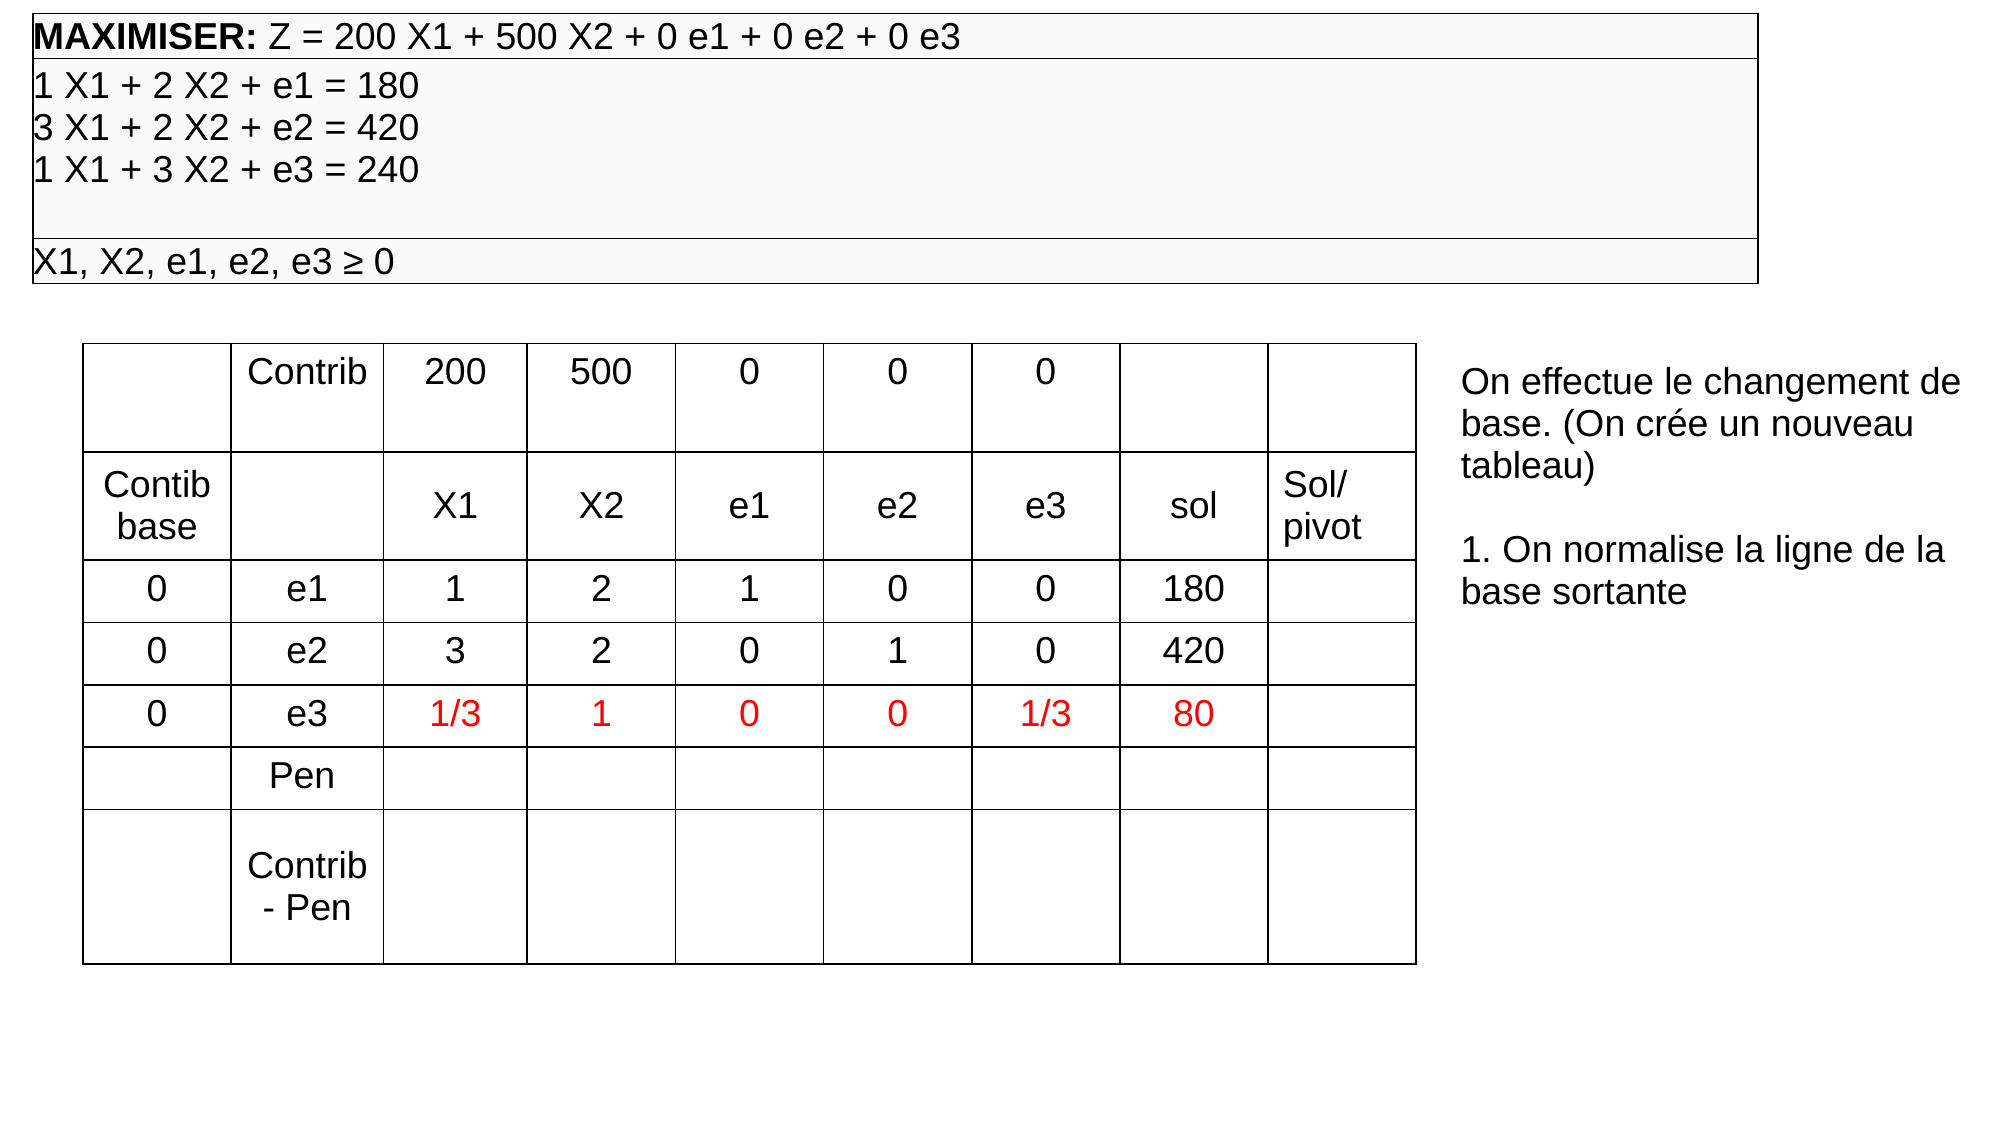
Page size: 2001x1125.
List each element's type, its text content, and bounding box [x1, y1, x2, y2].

table_header 0 [676, 344, 823, 451]
table_cell 0 [824, 686, 971, 746]
table_cell [528, 748, 675, 809]
table_cell 1 [824, 623, 971, 684]
table_cell [84, 810, 230, 963]
table_cell X2 [528, 453, 675, 559]
table_cell 0 [676, 623, 823, 684]
table_cell 0 [824, 561, 971, 622]
table_cell [384, 810, 526, 963]
table_cell X1, X2, e1, e2, e3 ≥ 0 [34, 239, 1757, 283]
table_cell e1 [232, 561, 383, 622]
table_header Contrib [232, 344, 383, 451]
table_cell [973, 810, 1119, 963]
table_header 500 [528, 344, 675, 451]
table_cell [824, 810, 971, 963]
table_cell 2 [528, 561, 675, 622]
table_cell [676, 748, 823, 809]
table_cell [384, 748, 526, 809]
table_cell e3 [232, 686, 383, 746]
table_cell [1269, 810, 1415, 963]
table_cell [676, 810, 823, 963]
text_box On effectue le changement de base. (On crée un nouveau tableau) 1. On normalise la ligne de la base sortante [1446, 352, 1988, 901]
table_cell 0 [676, 686, 823, 746]
table_cell 1/3 [973, 686, 1119, 746]
table_cell e2 [824, 453, 971, 559]
table_cell [1121, 748, 1267, 809]
table_cell 0 [84, 623, 230, 684]
table_cell 1 [676, 561, 823, 622]
table_cell 0 [84, 561, 230, 622]
table_cell sol [1121, 453, 1267, 559]
table_cell [1269, 561, 1415, 622]
table_cell Pen [232, 748, 383, 809]
table_cell Contrib - Pen [232, 810, 383, 963]
table_cell 420 [1121, 623, 1267, 684]
table_cell [84, 748, 230, 809]
table_cell 2 [528, 623, 675, 684]
table_header 0 [973, 344, 1119, 451]
table_header 200 [384, 344, 526, 451]
table_cell [1121, 810, 1267, 963]
table_cell [824, 748, 971, 809]
table_cell 1 X1 + 2 X2 + e1 = 180 3 X1 + 2 X2 + e2 = 420 1 X1 + 3 X2 + e3 = 240 [34, 59, 1757, 238]
table_cell X1 [384, 453, 526, 559]
table_header 0 [824, 344, 971, 451]
table_cell [1269, 686, 1415, 746]
table_cell 3 [384, 623, 526, 684]
table_cell 180 [1121, 561, 1267, 622]
table_cell e3 [973, 453, 1119, 559]
table_cell [1269, 748, 1415, 809]
table_cell [973, 748, 1119, 809]
table_cell 0 [973, 623, 1119, 684]
table_cell Sol/pivot [1269, 453, 1415, 559]
table_cell e2 [232, 623, 383, 684]
table_cell 80 [1121, 686, 1267, 746]
table_cell 1 [528, 686, 675, 746]
table_cell 1/3 [384, 686, 526, 746]
table_header [84, 344, 230, 451]
table_header MAXIMISER: Z = 200 X1 + 500 X2 + 0 e1 + 0 e2 + 0 e3 [34, 14, 1757, 58]
table_header [1269, 344, 1415, 451]
table_cell e1 [676, 453, 823, 559]
table_cell 0 [84, 686, 230, 746]
table_cell [528, 810, 675, 963]
table_cell 1 [384, 561, 526, 622]
table_cell [1269, 623, 1415, 684]
table_cell [232, 453, 383, 559]
table_cell Contib base [84, 453, 230, 559]
table_header [1121, 344, 1267, 451]
table_cell 0 [973, 561, 1119, 622]
